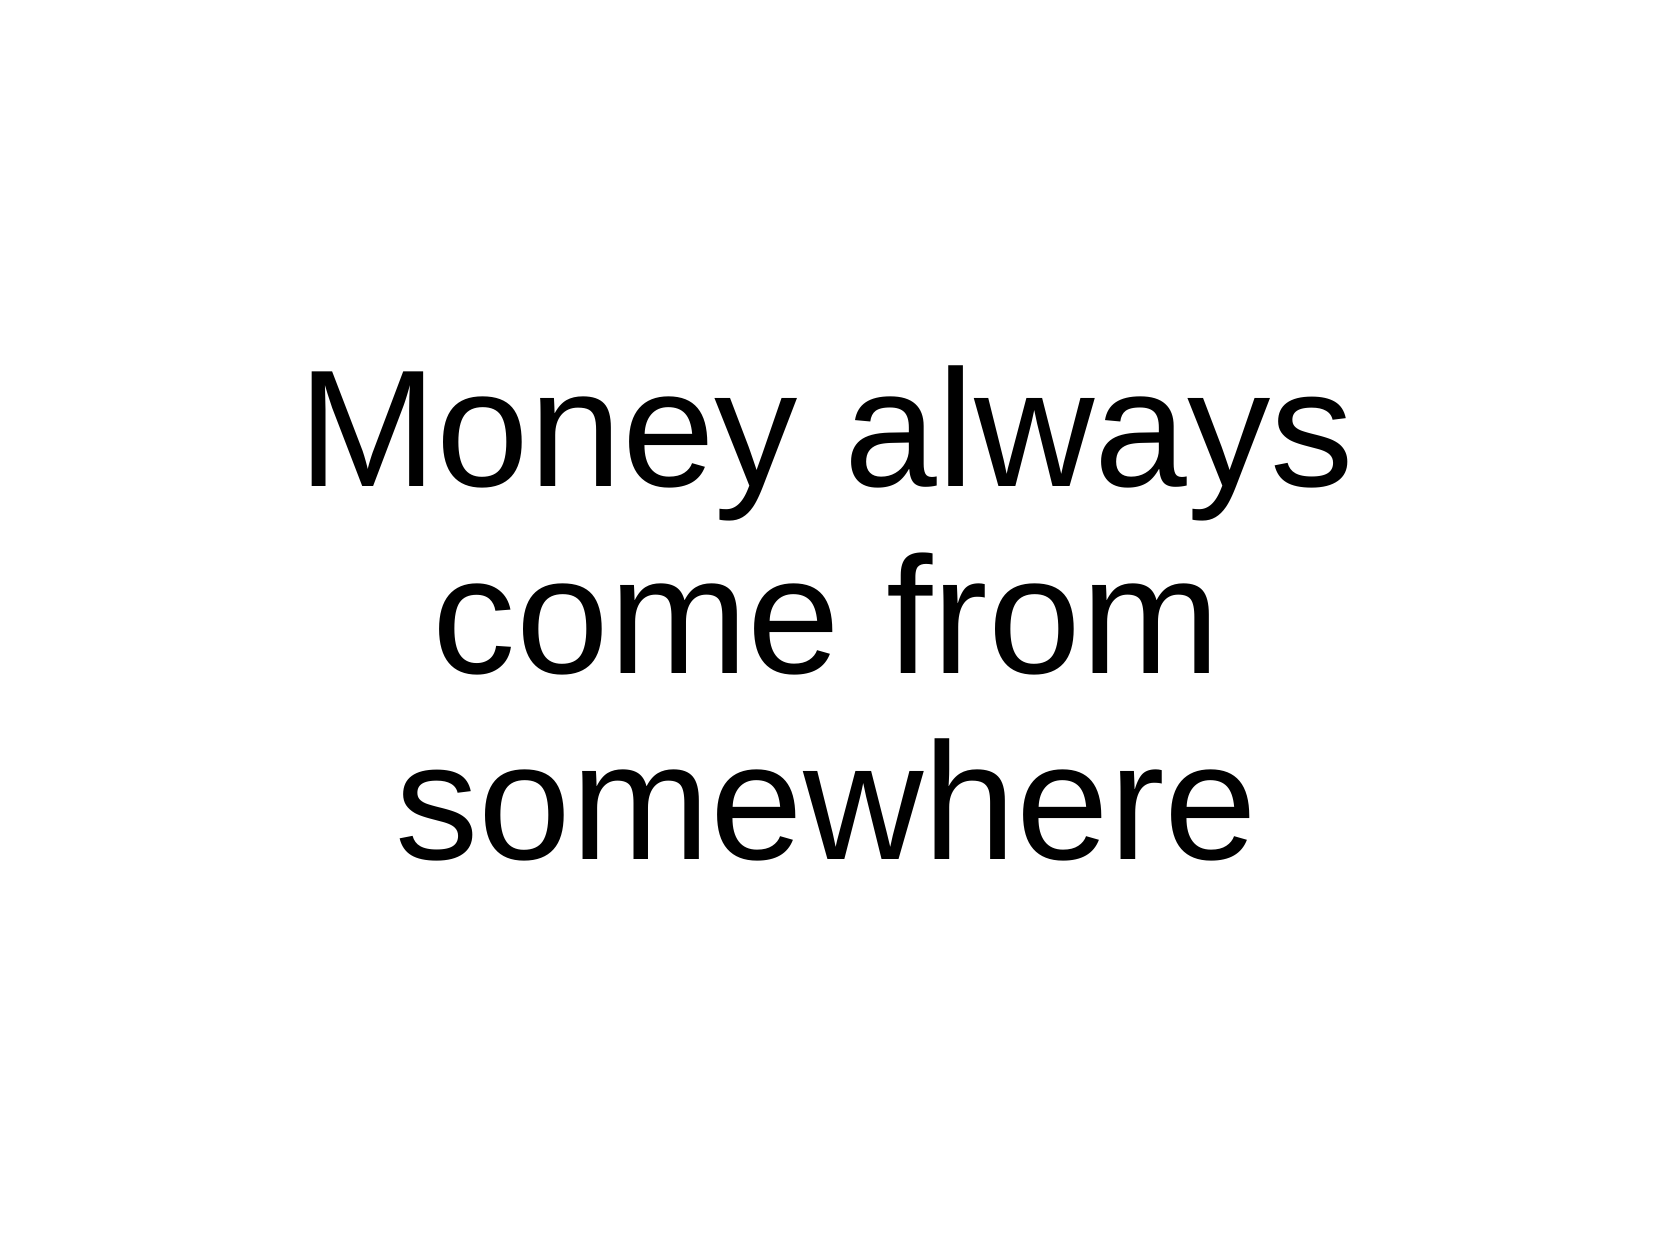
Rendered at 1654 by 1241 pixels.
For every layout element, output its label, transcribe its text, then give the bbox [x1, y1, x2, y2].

title Money always come from somewhere [82, 49, 1571, 1182]
